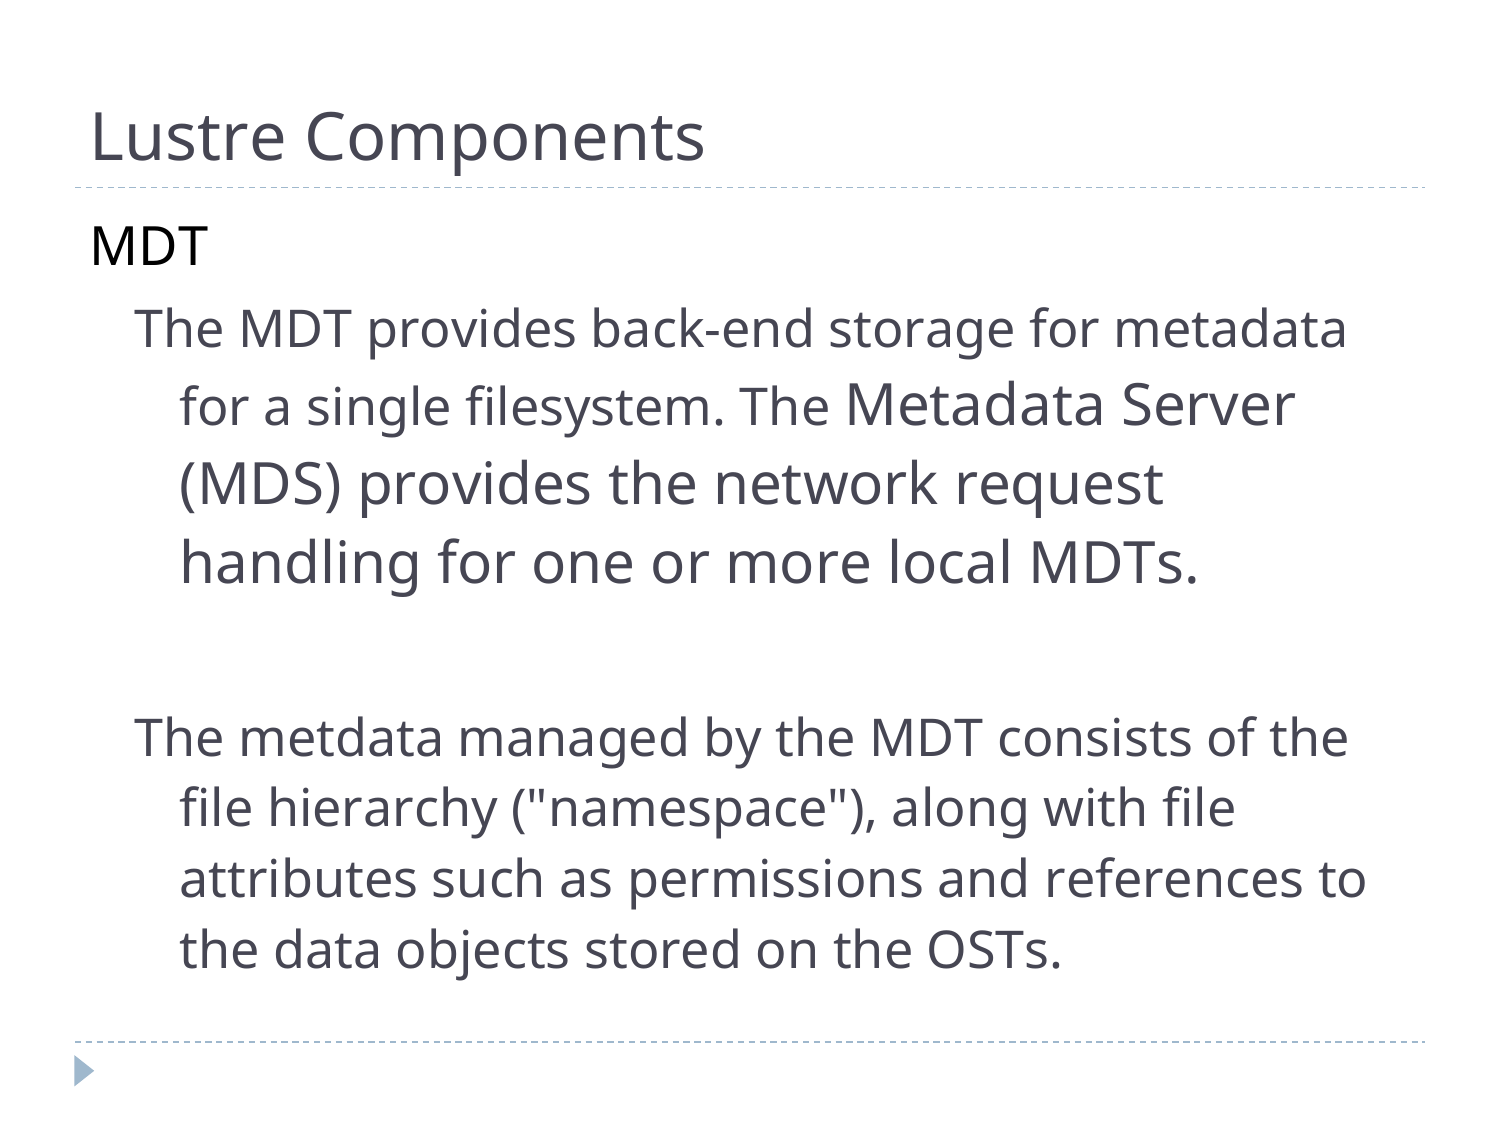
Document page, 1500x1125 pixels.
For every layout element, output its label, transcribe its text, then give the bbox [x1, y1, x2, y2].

title Lustre Components [75, 24, 1426, 188]
list MDT The MDT provides back-end storage for metadata for a single filesystem. The Metadata Server (MDS) provides the network request handling for one or more local MDTs. The metdata managed by the MDT consists of the file hierarchy ("namespace"), along with file attributes such as permissions and references to the data objects stored on the OSTs. [75, 200, 1426, 1010]
